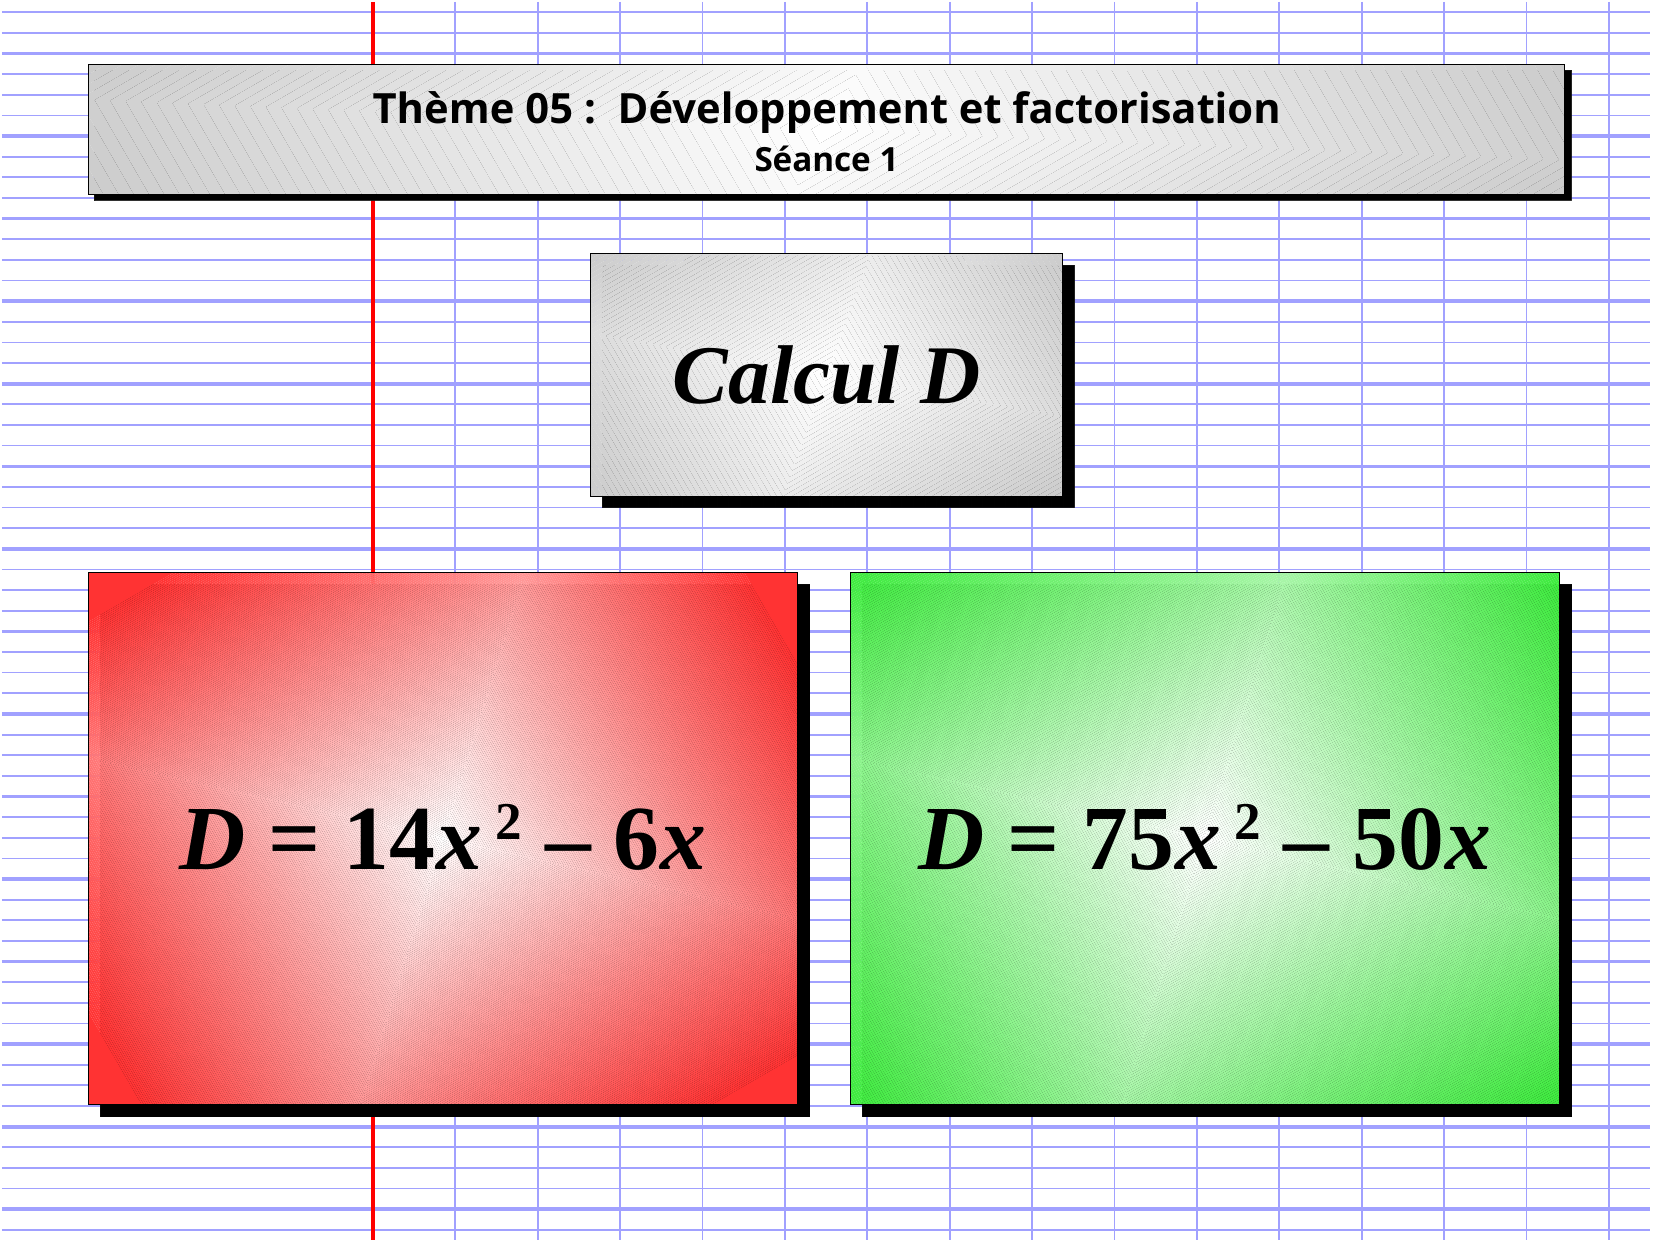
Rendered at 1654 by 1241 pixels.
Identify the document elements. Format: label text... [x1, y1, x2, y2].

picture [0, 0, 1654, 1241]
text_box Thème 05 : Développement et factorisation Séance 1 [88, 64, 1565, 195]
text_box D = 14x 2 – 6x [88, 572, 798, 1105]
text_box Calcul D [590, 253, 1063, 497]
text_box D = 75x 2 – 50x [850, 572, 1560, 1105]
